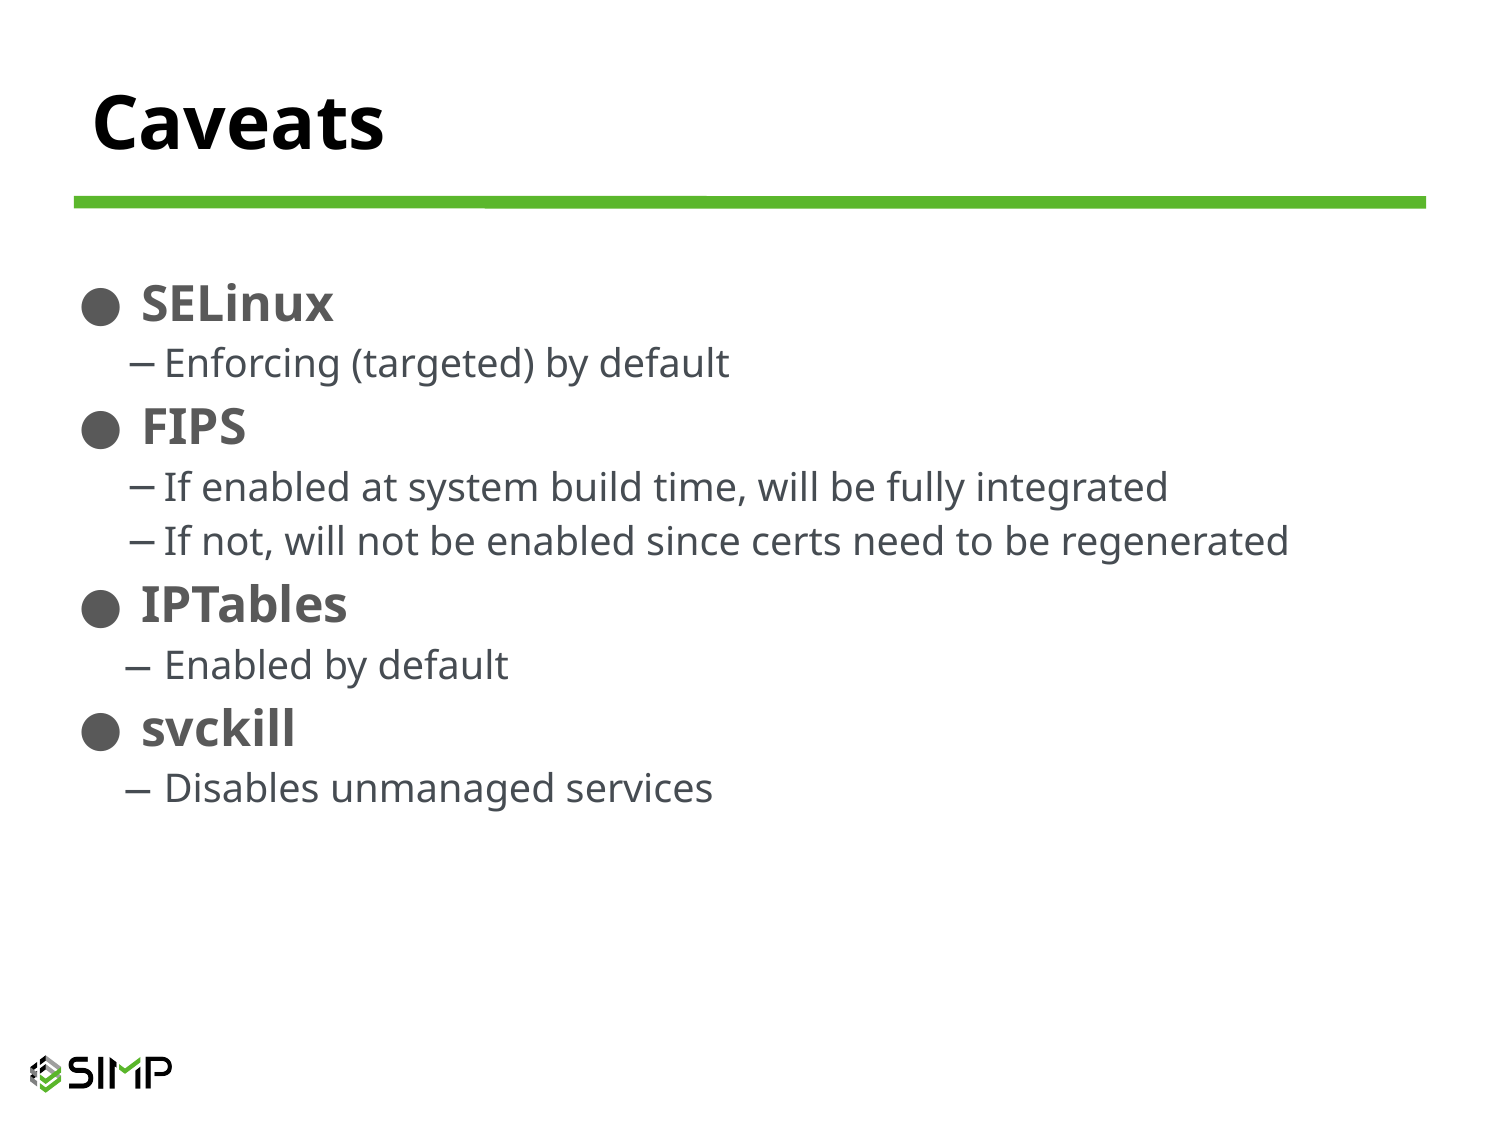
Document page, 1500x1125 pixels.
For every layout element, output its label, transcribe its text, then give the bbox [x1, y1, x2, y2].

title Caveats [76, 59, 1429, 185]
picture [30, 1055, 172, 1093]
list SELinux Enforcing (targeted) by default FIPS If enabled at system build time, will be fully integrated If not, will not be enabled since certs need to be regenerated IPTables Enabled by default svckill Disables unmanaged services [51, 246, 1449, 995]
